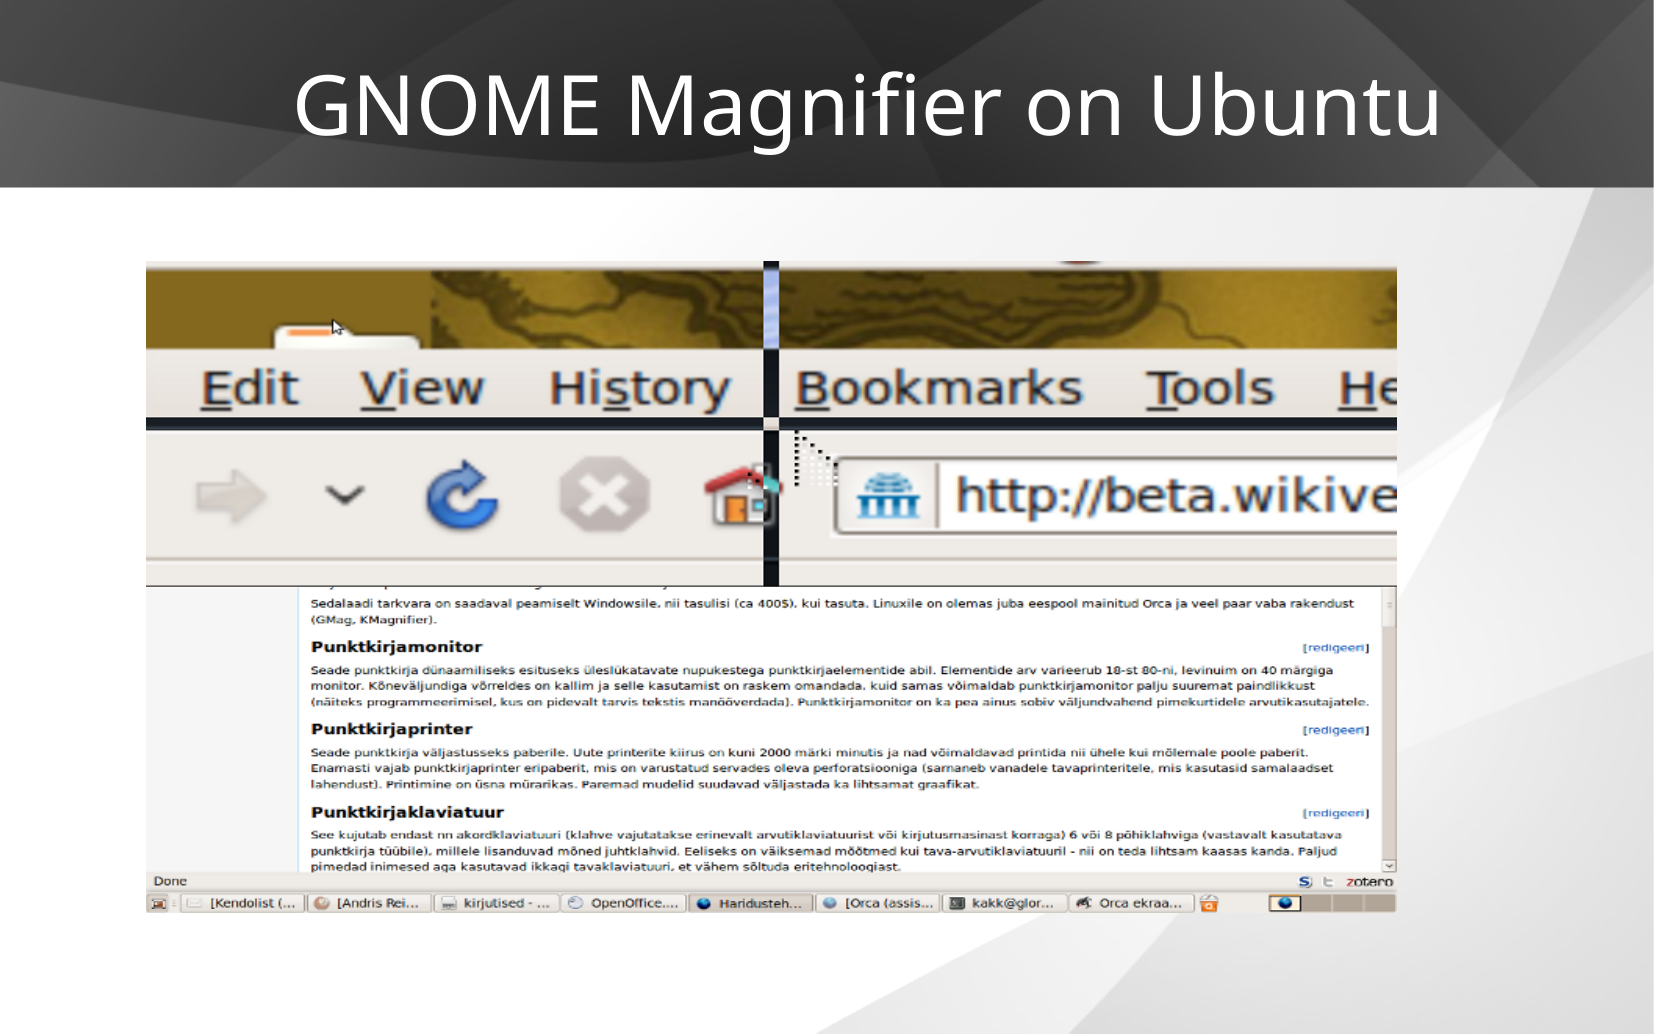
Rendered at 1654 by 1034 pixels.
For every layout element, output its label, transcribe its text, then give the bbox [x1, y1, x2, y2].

title GNOME Magnifier on Ubuntu [124, 0, 1613, 208]
picture [0, 0, 1654, 1034]
